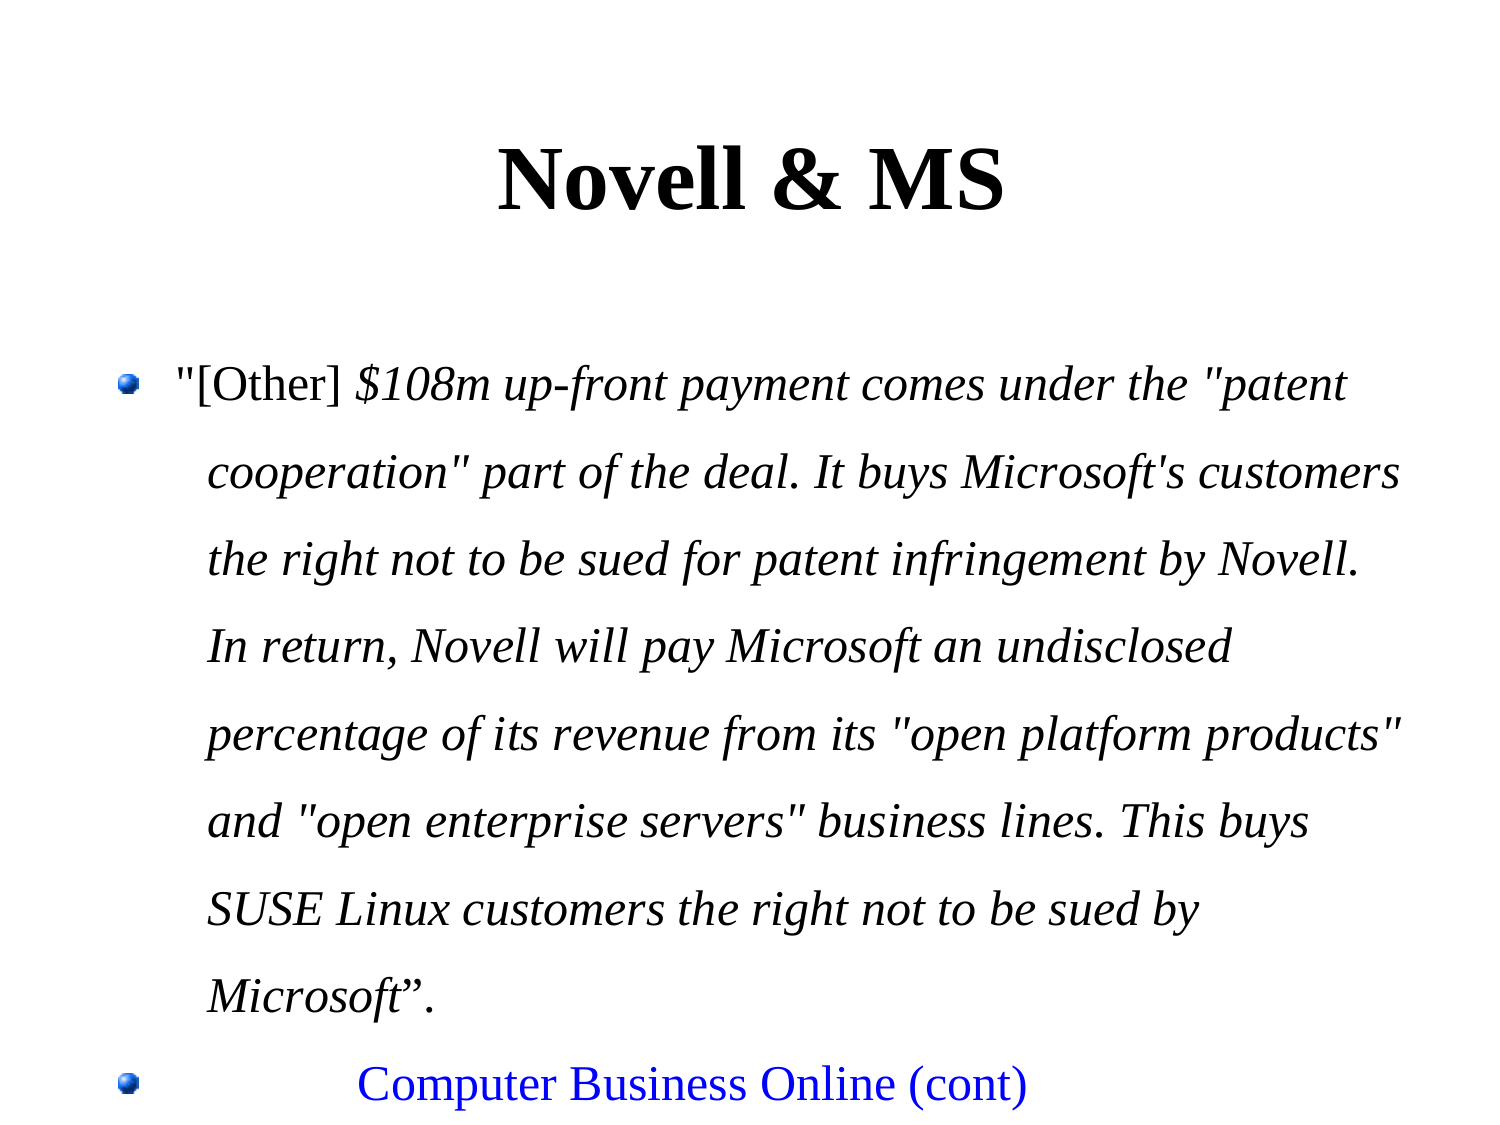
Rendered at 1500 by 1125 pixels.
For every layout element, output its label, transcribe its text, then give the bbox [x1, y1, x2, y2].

text_box "[Other] $108m up-front payment comes under the "patent cooperation" part of the deal. It buys Microsoft's customers the right not to be sued for patent infringement by Novell. In return, Novell will pay Microsoft an undisclosed percentage of its revenue from its "open platform products" and "open enterprise servers" business lines. This buys SUSE Linux customers the right not to be sued by Microsoft”. Computer Business Online (cont) [103, 316, 1421, 1032]
picture [118, 1073, 139, 1094]
title Novell & MS [87, 52, 1416, 307]
